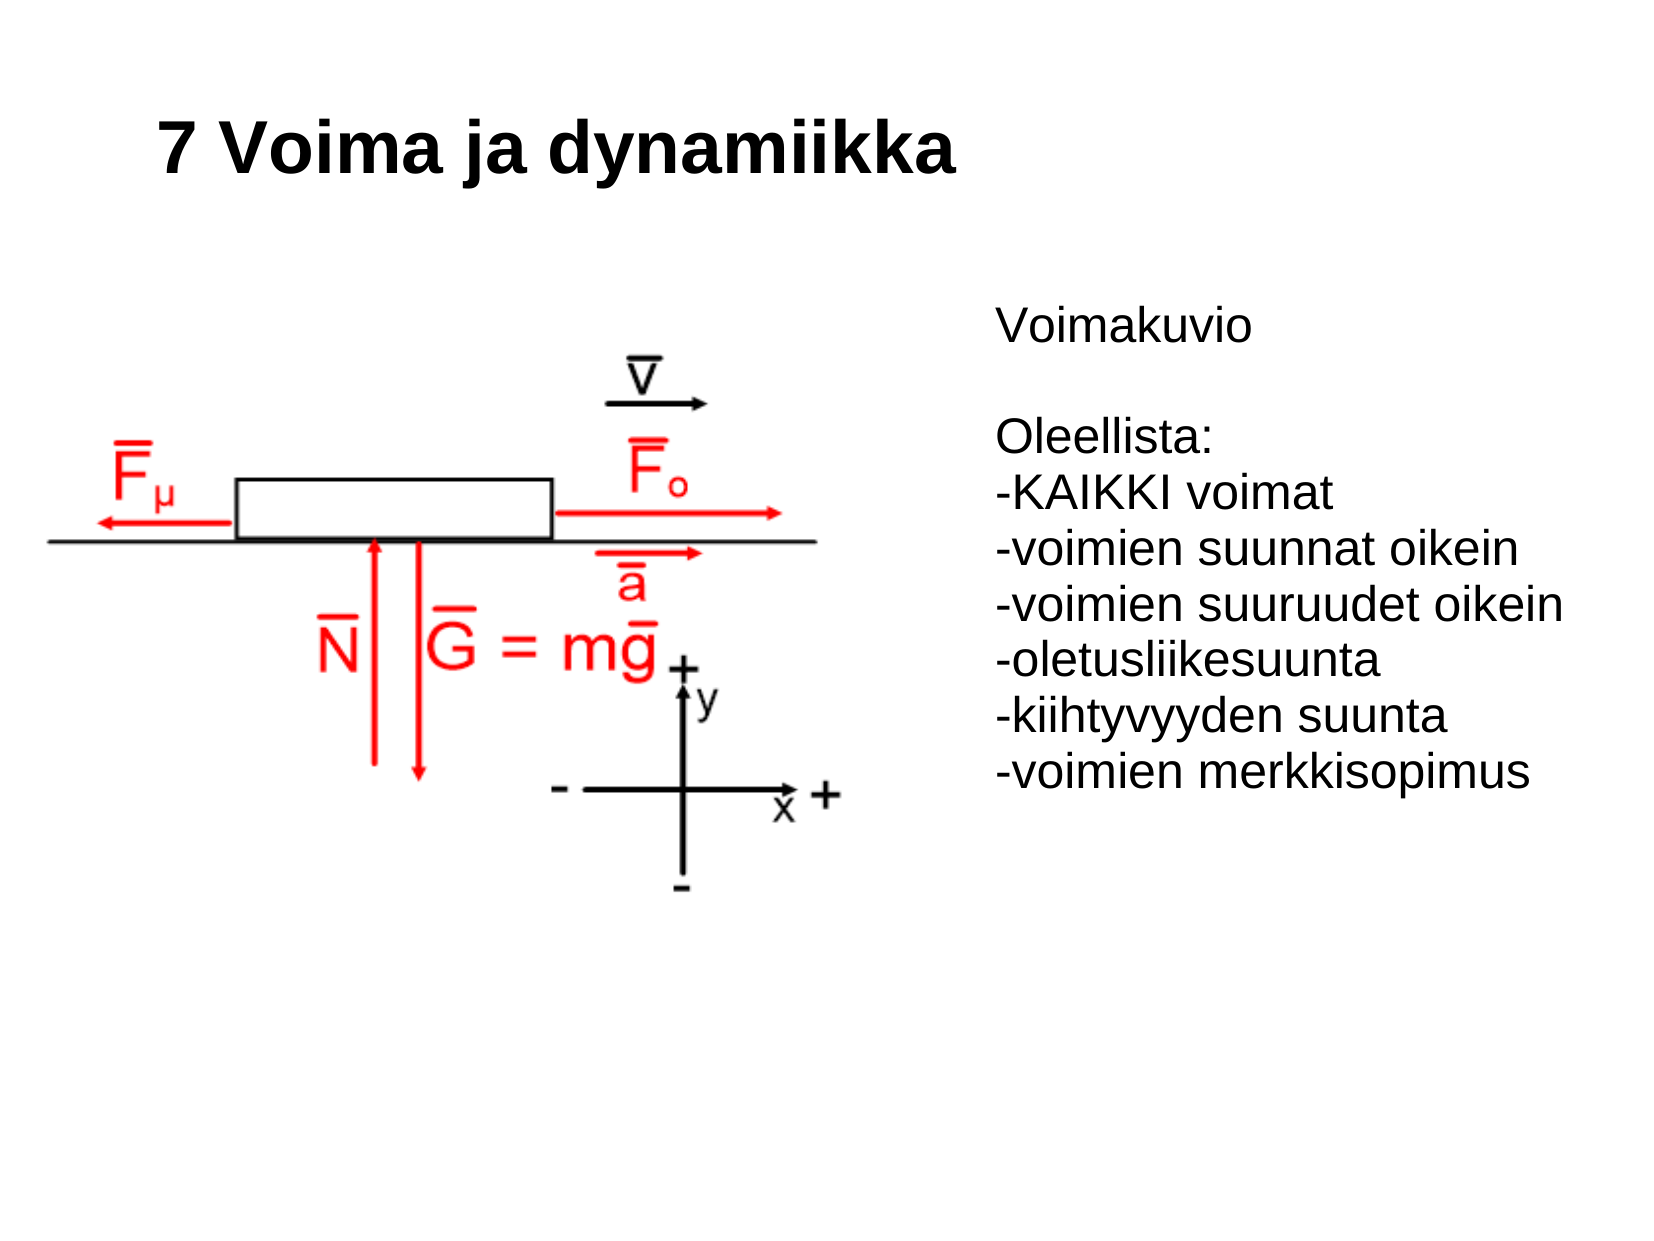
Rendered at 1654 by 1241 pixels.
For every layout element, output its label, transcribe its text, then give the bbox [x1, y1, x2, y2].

picture [28, 268, 896, 970]
text_box Voimakuvio Oleellista: -KAIKKI voimat -voimien suunnat oikein -voimien suuruudet oikein -oletusliikesuunta -kiihtyvyyden suunta -voimien merkkisopimus [980, 287, 1607, 768]
text_box 7 Voima ja dynamiikka [141, 94, 993, 201]
